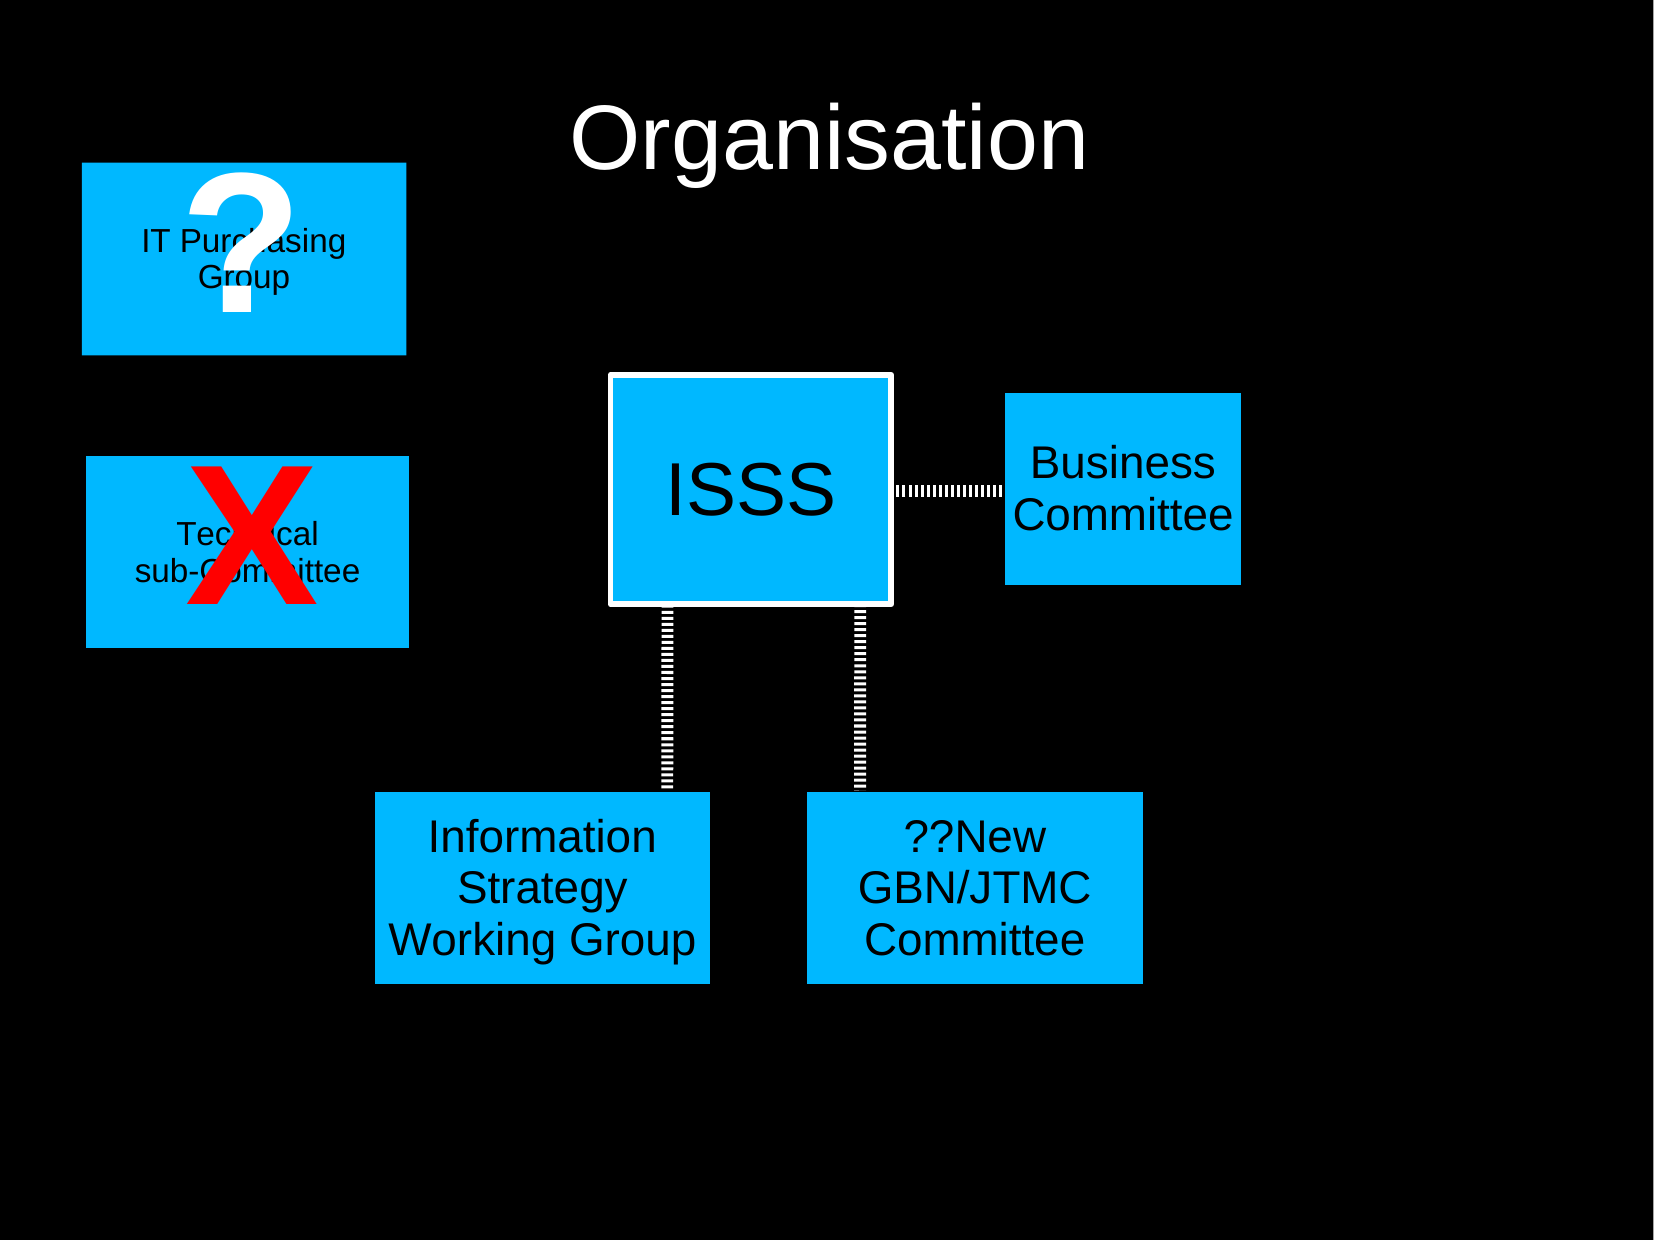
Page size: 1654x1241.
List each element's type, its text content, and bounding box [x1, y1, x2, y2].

text_box IT Purchasing Group [81, 162, 180, 356]
text_box ISSS [610, 374, 892, 605]
text_box Business Committee [1004, 392, 1242, 586]
title Organisation [123, 34, 1536, 242]
text_box Information Strategy Working Group [374, 791, 711, 985]
text_box ??New GBN/JTMC Committee [806, 791, 1144, 985]
text_box Technical sub-Committee [85, 455, 185, 649]
text_box X [185, 423, 320, 682]
text_box Technical sub-Committee [320, 455, 410, 649]
text_box IT Purchasing Group [315, 162, 407, 356]
text_box ? [180, 131, 315, 390]
